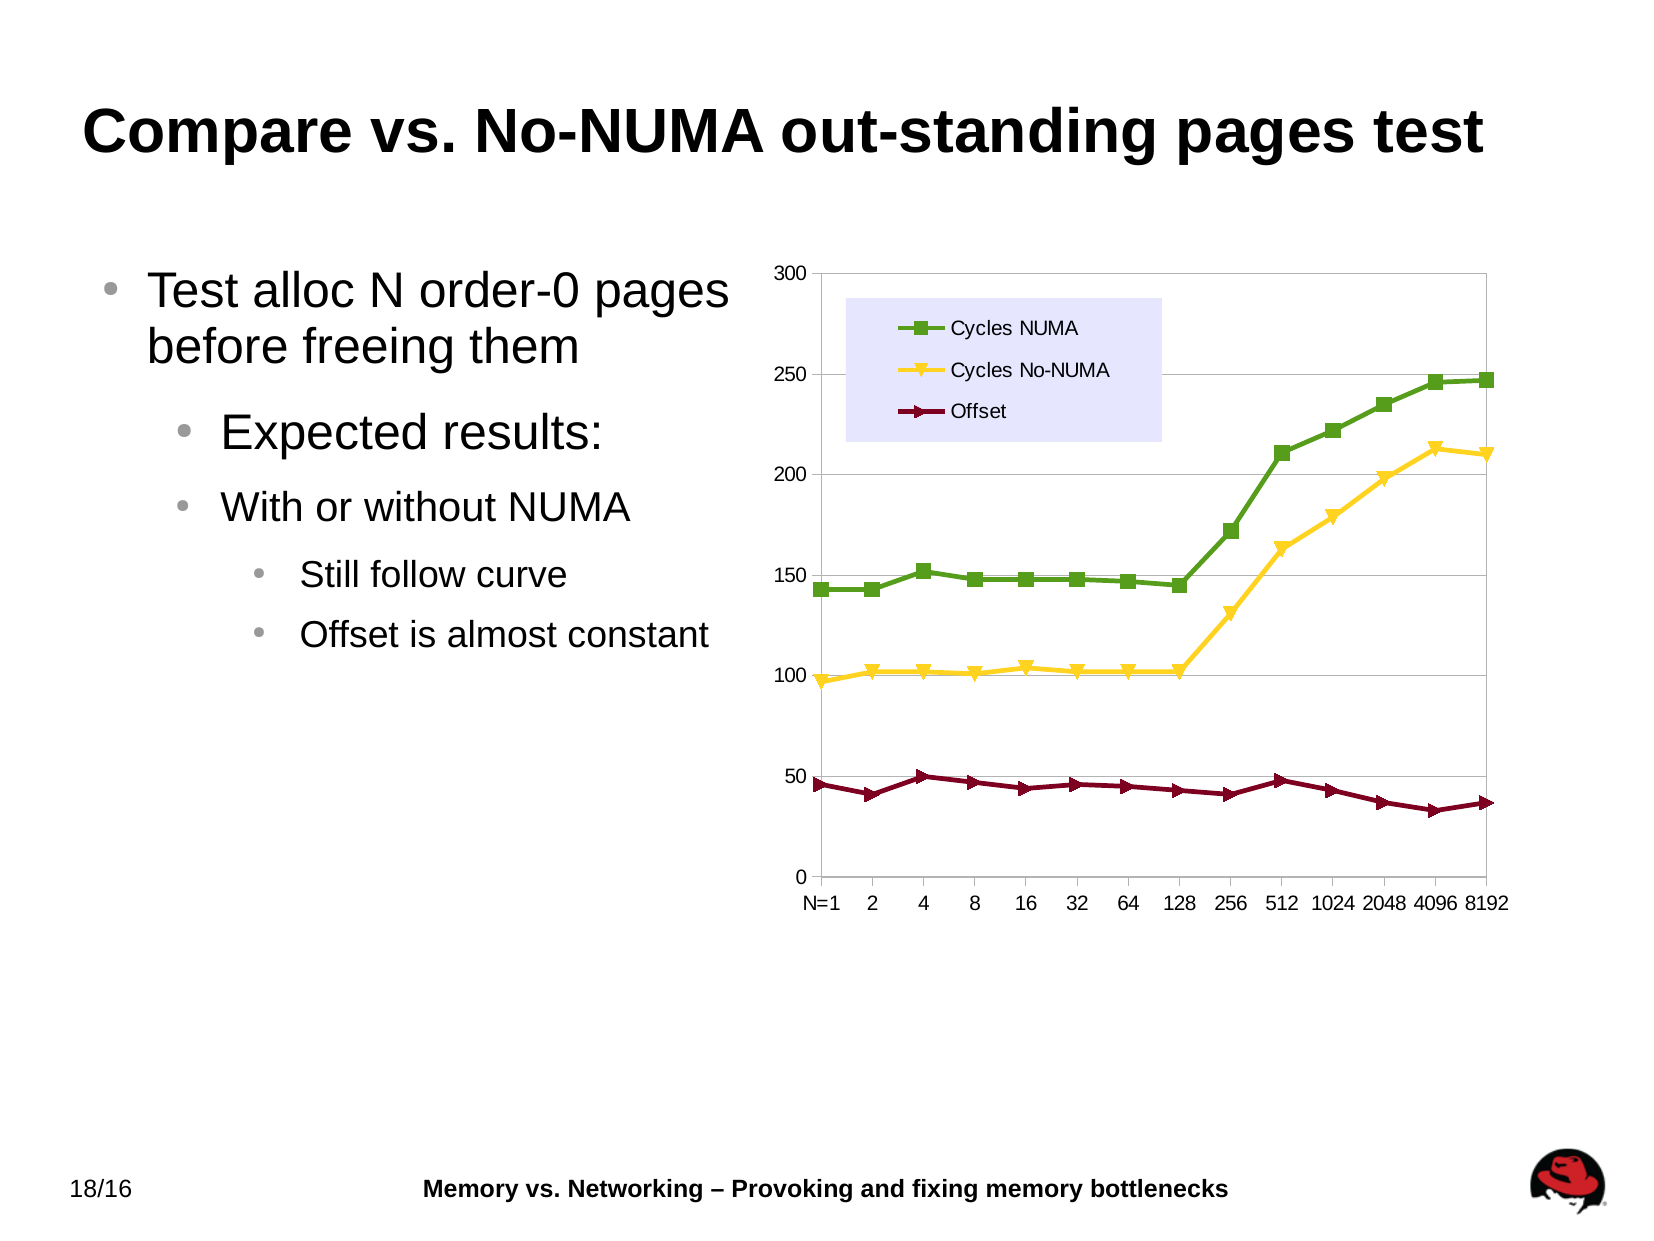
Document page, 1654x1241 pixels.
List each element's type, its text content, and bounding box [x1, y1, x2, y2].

chart [770, 222, 1530, 1037]
picture [1529, 1146, 1613, 1224]
list Test alloc N order-0 pages before freeing them Expected results: With or without NUMA Still follow curve Offset is almost constant [86, 262, 788, 1039]
title Compare vs. No-NUMA out-standing pages test [82, 37, 1571, 226]
